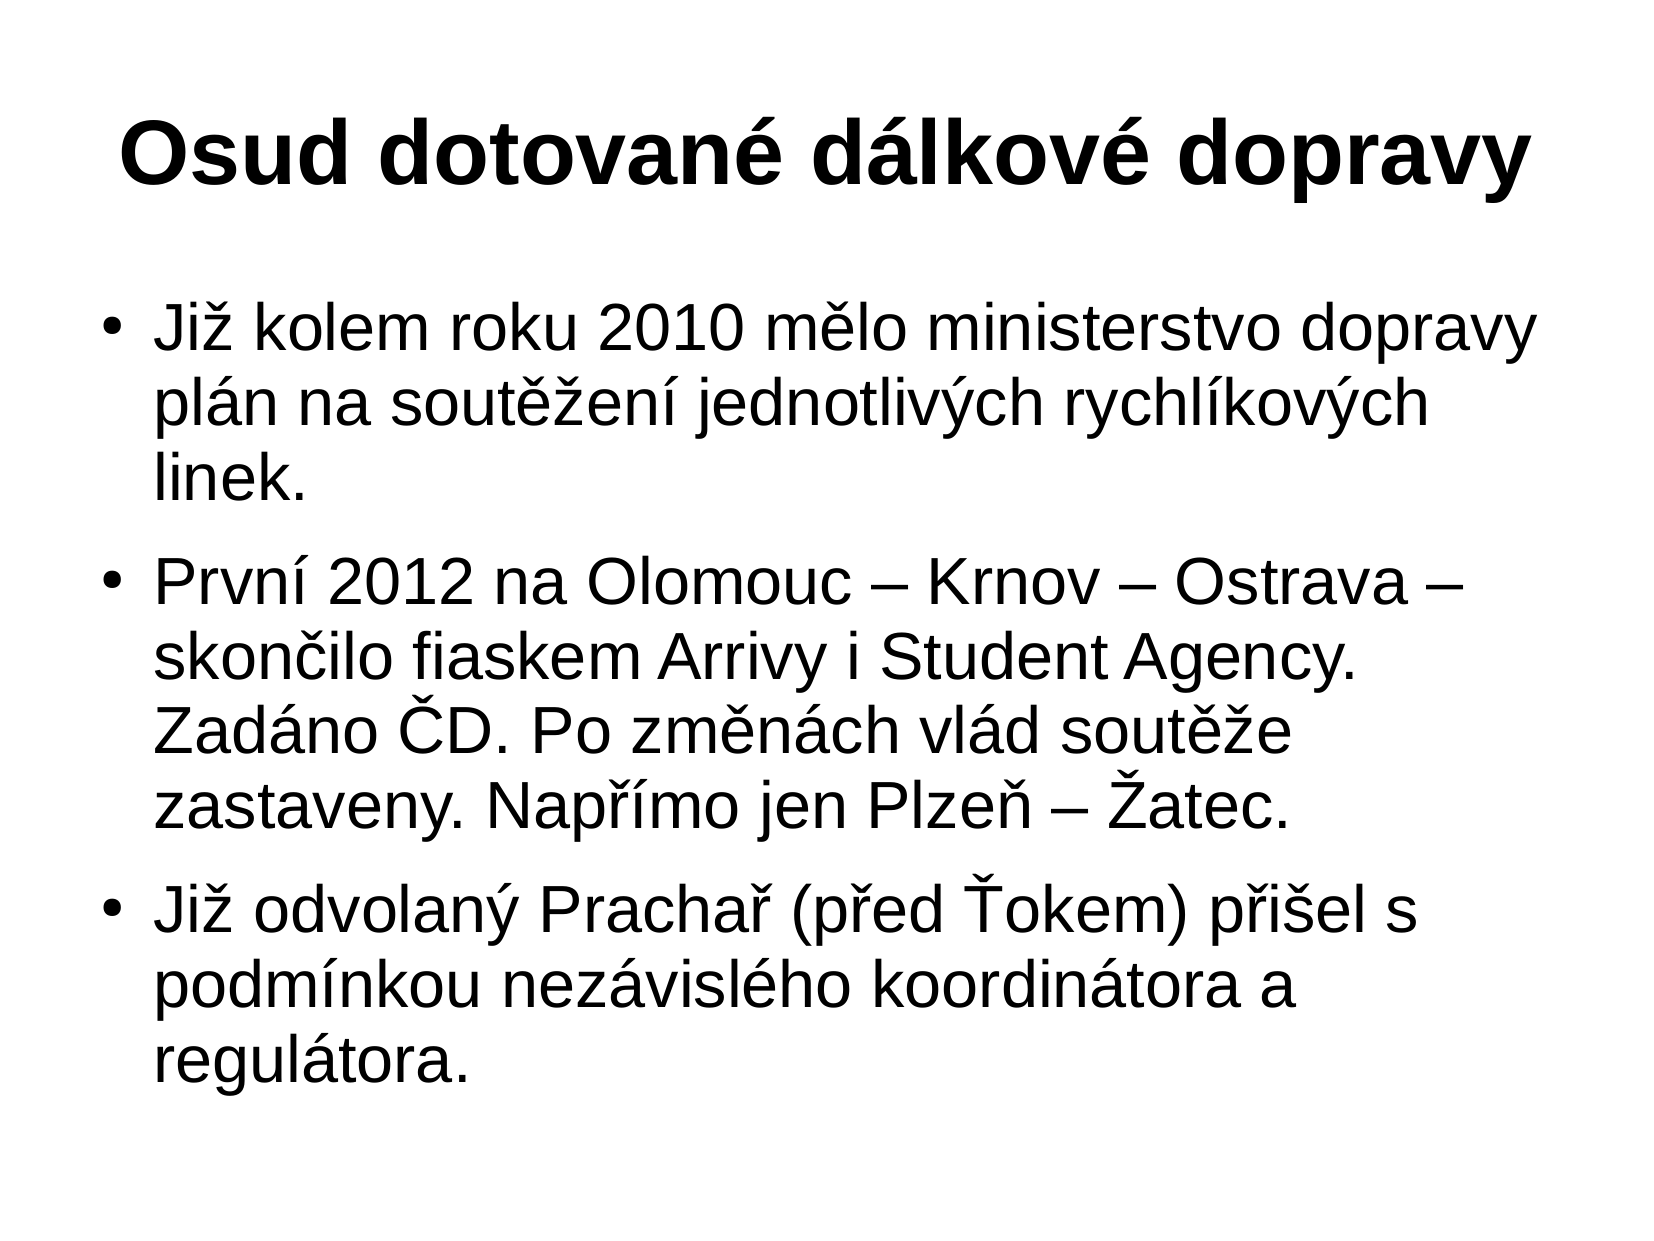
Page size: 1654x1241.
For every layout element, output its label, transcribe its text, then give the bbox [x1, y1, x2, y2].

title Osud dotované dálkové dopravy [82, 49, 1571, 257]
list Již kolem roku 2010 mělo ministerstvo dopravy plán na soutěžení jednotlivých rychlíkových linek. První 2012 na Olomouc – Krnov – Ostrava – skončilo fiaskem Arrivy i Student Agency. Zadáno ČD. Po změnách vlád soutěže zastaveny. Napřímo jen Plzeň – Žatec. Již odvolaný Prachař (před Ťokem) přišel s podmínkou nezávislého koordinátora a regulátora. [82, 290, 1571, 1109]
